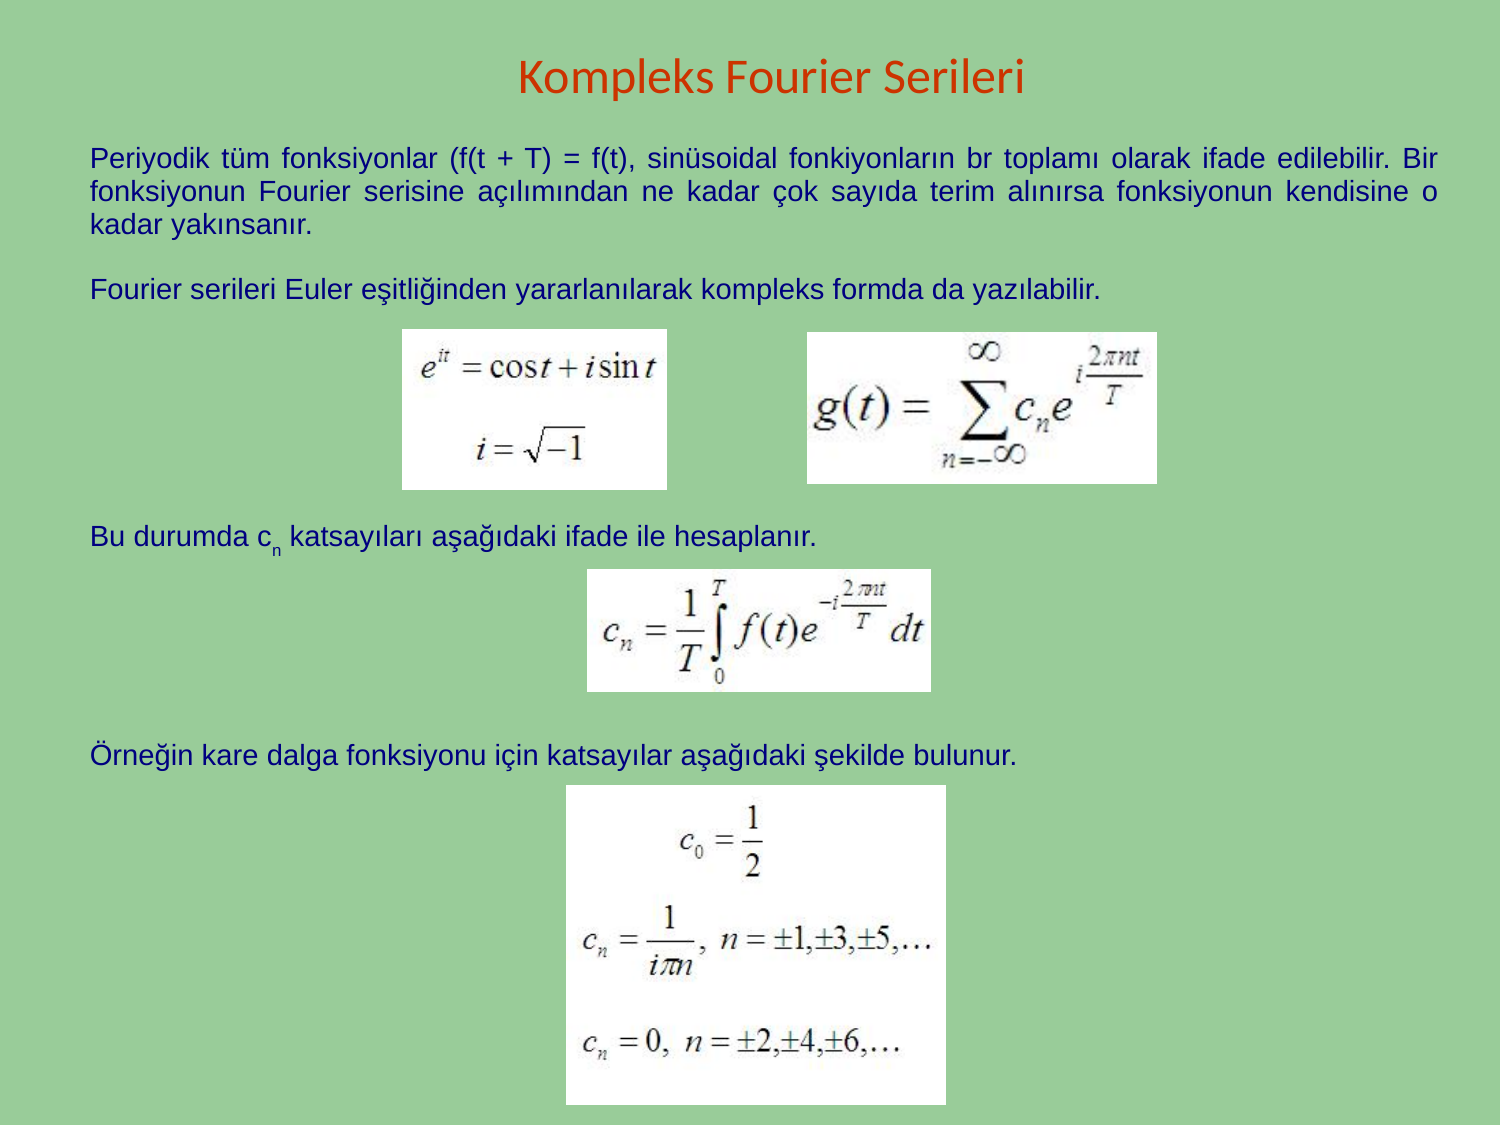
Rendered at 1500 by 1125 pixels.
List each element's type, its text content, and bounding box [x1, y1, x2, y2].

picture [566, 785, 946, 1105]
title Kompleks Fourier Serileri [135, 33, 1410, 129]
text_box Periyodik tüm fonksiyonlar (f(t + T) = f(t), sinüsoidal fonkiyonların br toplamı olarak ifade edilebilir. Bir fonksiyonun Fourier serisine açılımından ne kadar çok sayıda terim alınırsa fonksiyonun kendisine o kadar yakınsanır. Fourier serileri Euler eşitliğinden yararlanılarak kompleks formda da yazılabilir. [75, 134, 1456, 314]
picture [402, 329, 667, 490]
text_box Bu durumda cn katsayıları aşağıdaki ifade ile hesaplanır. [75, 512, 1456, 571]
picture [807, 332, 1157, 484]
text_box Örneğin kare dalga fonksiyonu için katsayılar aşağıdaki şekilde bulunur. [75, 731, 1456, 789]
picture [587, 569, 931, 692]
